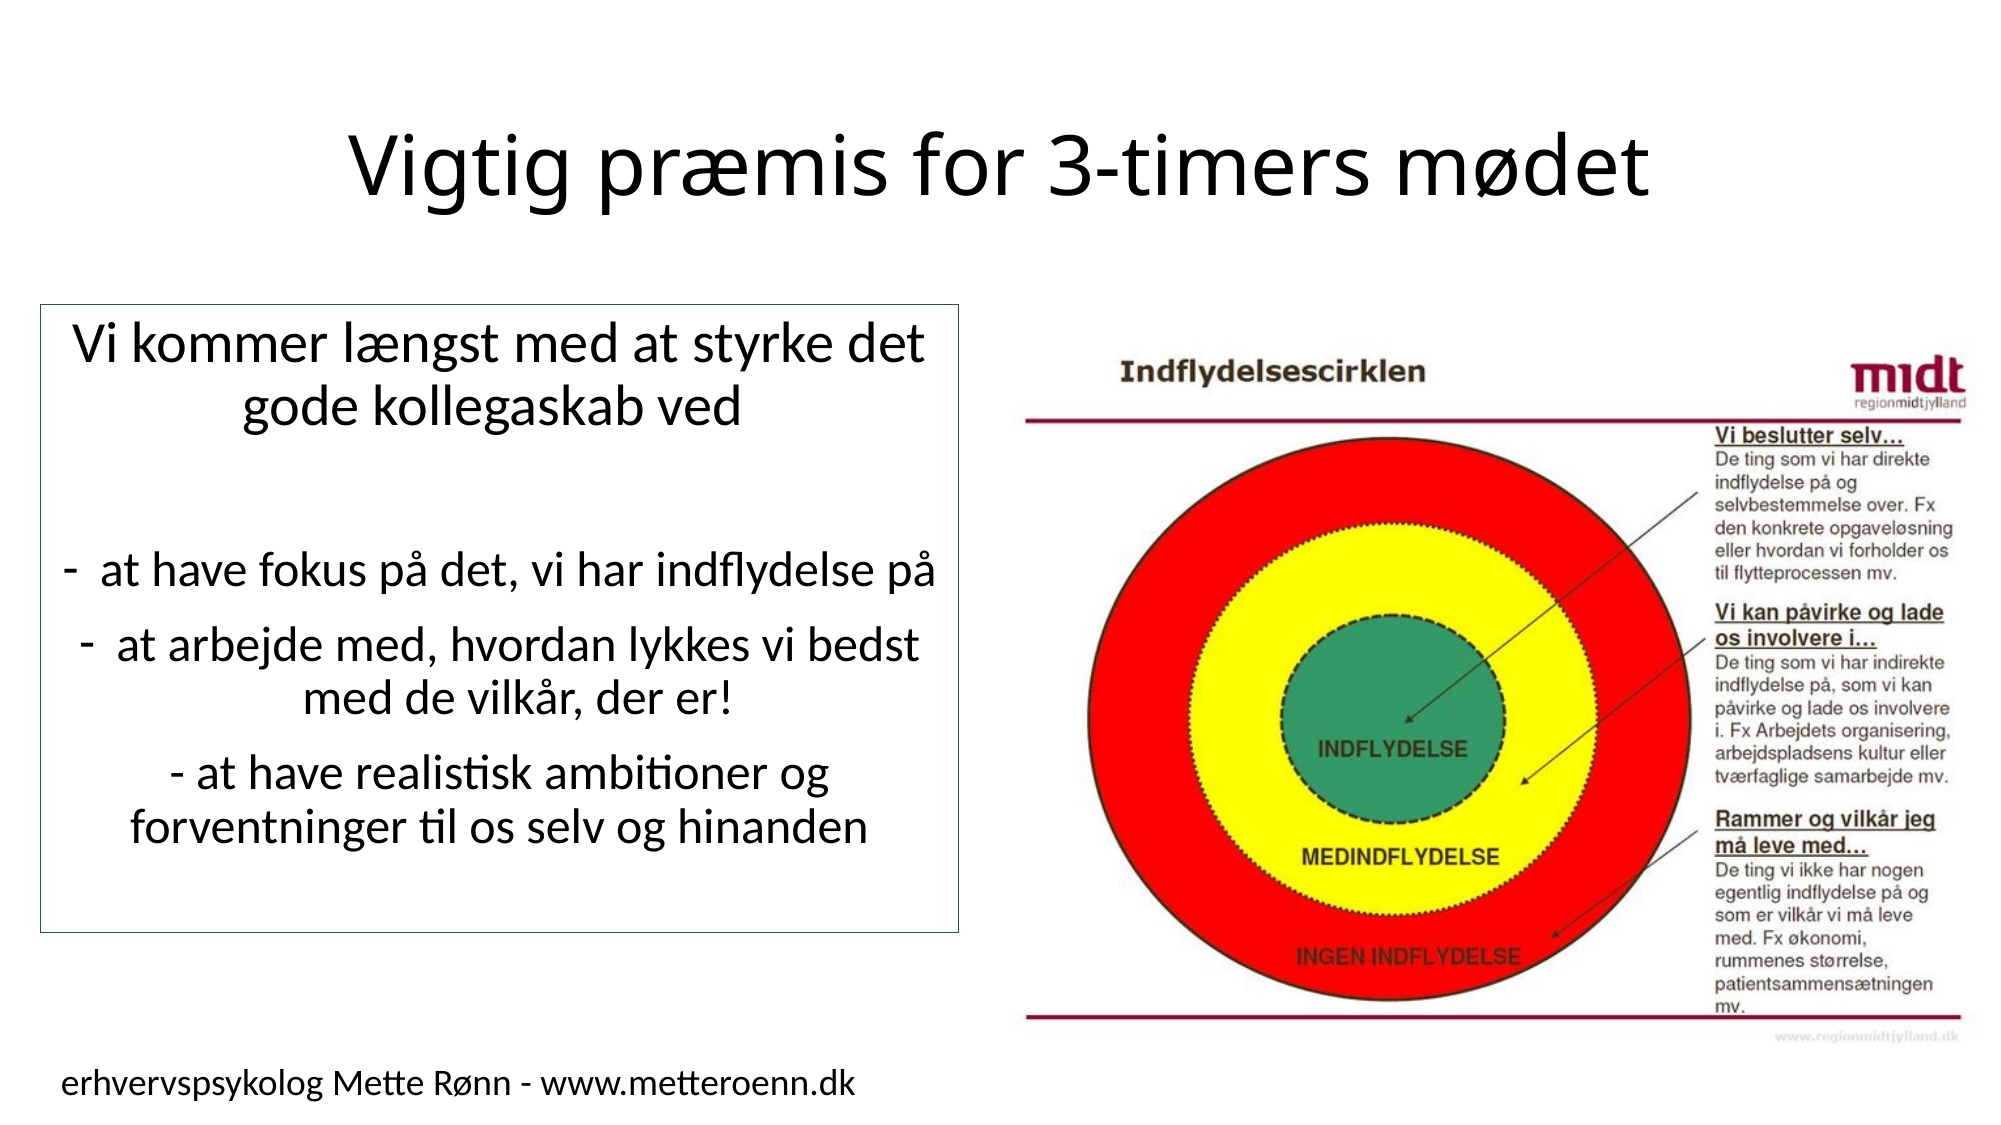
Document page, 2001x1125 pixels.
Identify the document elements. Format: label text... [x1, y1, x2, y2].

list Vi kommer længst med at styrke det gode kollegaskab ved at have fokus på det, vi har indflydelse på at arbejde med, hvordan lykkes vi bedst med de vilkår, der er! - at have realistisk ambitioner og forventninger til os selv og hinanden [40, 304, 959, 933]
text_box erhvervspsykolog Mette Rønn - www.metteroenn.dk [0, 1050, 959, 1110]
title Vigtig præmis for 3-timers mødet [137, 59, 1863, 278]
picture [1014, 322, 1976, 1066]
